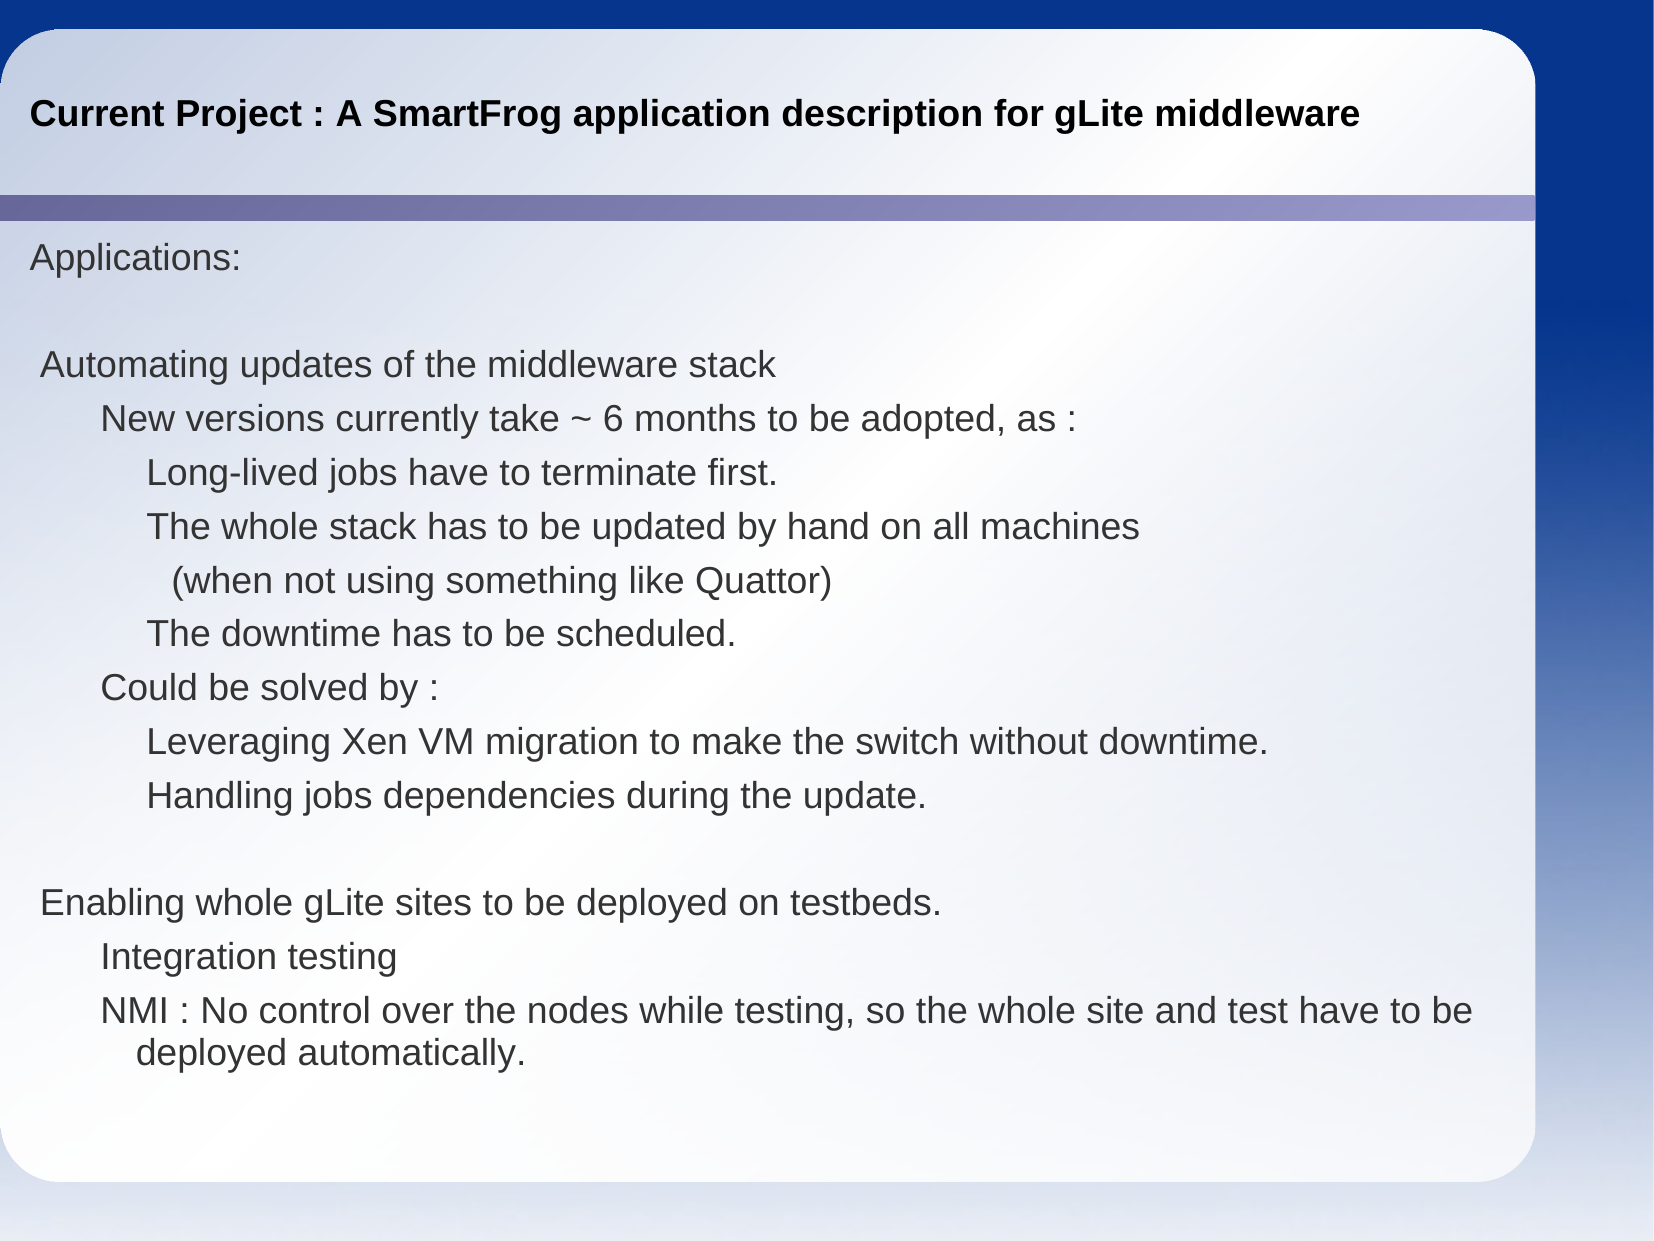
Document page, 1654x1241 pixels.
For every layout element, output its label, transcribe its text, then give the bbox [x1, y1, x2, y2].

picture [0, 0, 1654, 1241]
list Applications: Automating updates of the middleware stack New versions currently take ~ 6 months to be adopted, as : Long-lived jobs have to terminate first. The whole stack has to be updated by hand on all machines (when not using something like Quattor) The downtime has to be scheduled. Could be solved by : Leveraging Xen VM migration to make the switch without downtime. Handling jobs dependencies during the update. Enabling whole gLite sites to be deployed on testbeds. Integration testing NMI : No control over the nodes while testing, so the whole site and test have to be deployed automatically. [29, 236, 1506, 1152]
title Current Project : A SmartFrog application description for gLite middleware [29, 49, 1506, 178]
